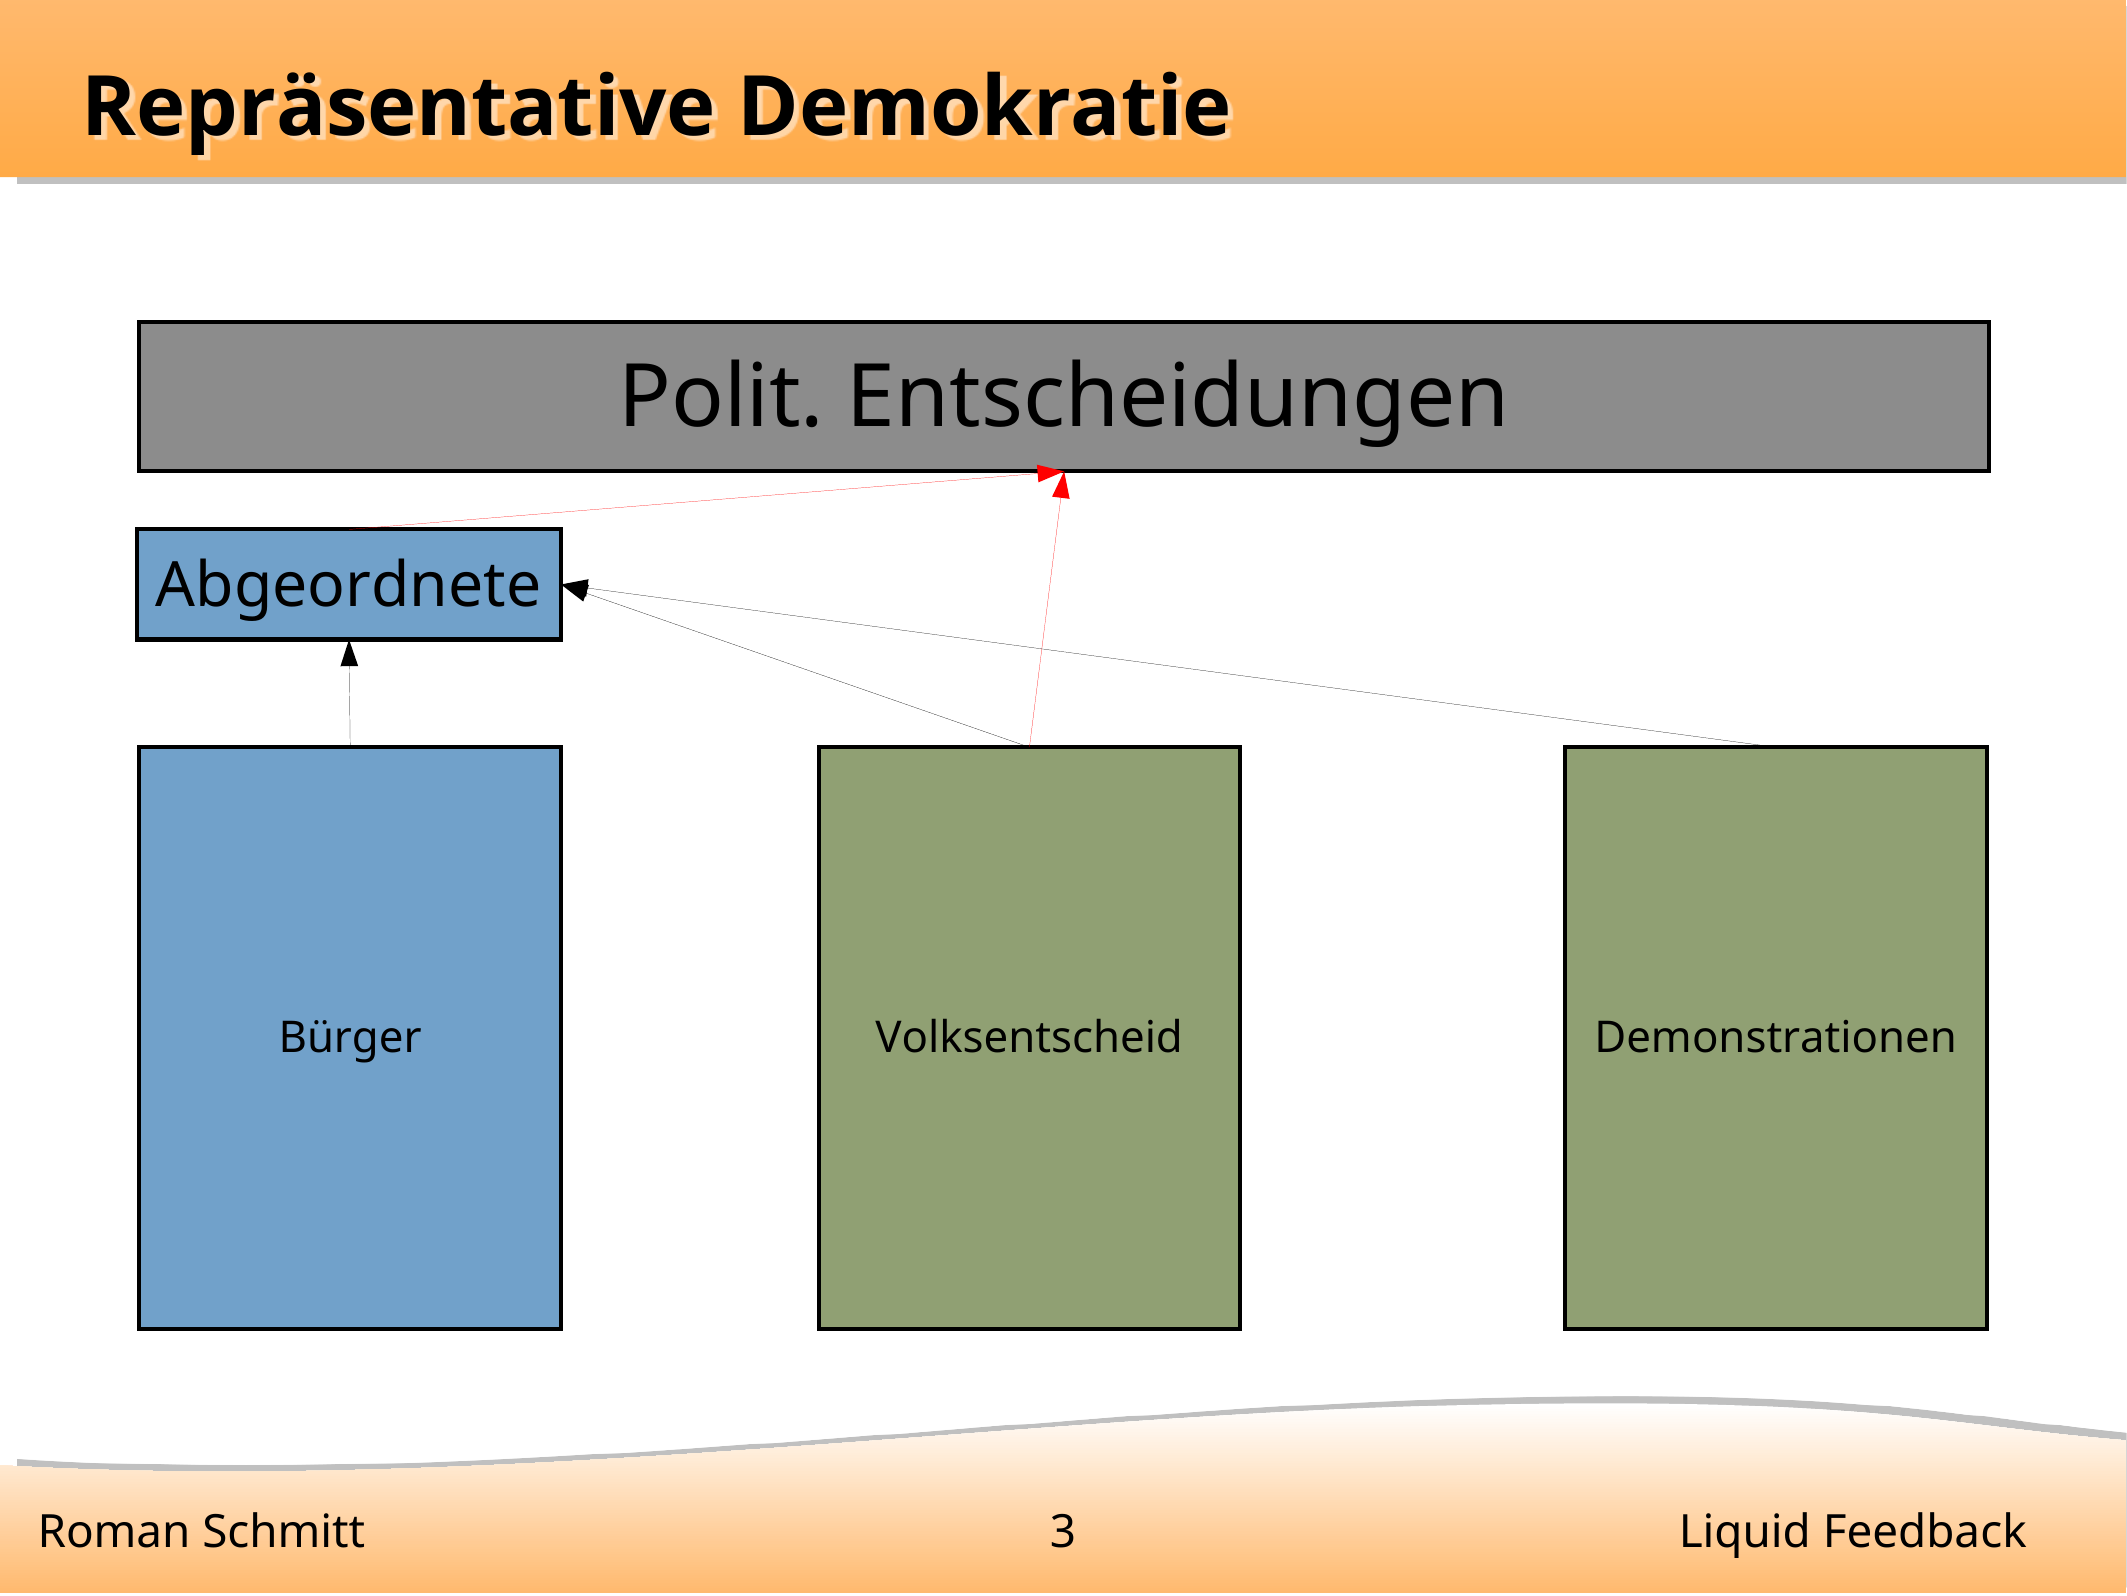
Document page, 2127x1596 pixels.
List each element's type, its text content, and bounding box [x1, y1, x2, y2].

text_box Polit. Entscheidungen [139, 321, 1990, 472]
text_box Abgeordnete [137, 529, 562, 640]
title Repräsentative Demokratie [50, 42, 2059, 136]
text_box <Nummer> [1018, 1505, 1108, 1559]
text_box Volksentscheid [818, 747, 1241, 1329]
text_box Bürger [139, 747, 561, 1329]
text_box Demonstrationen [1564, 747, 1987, 1329]
